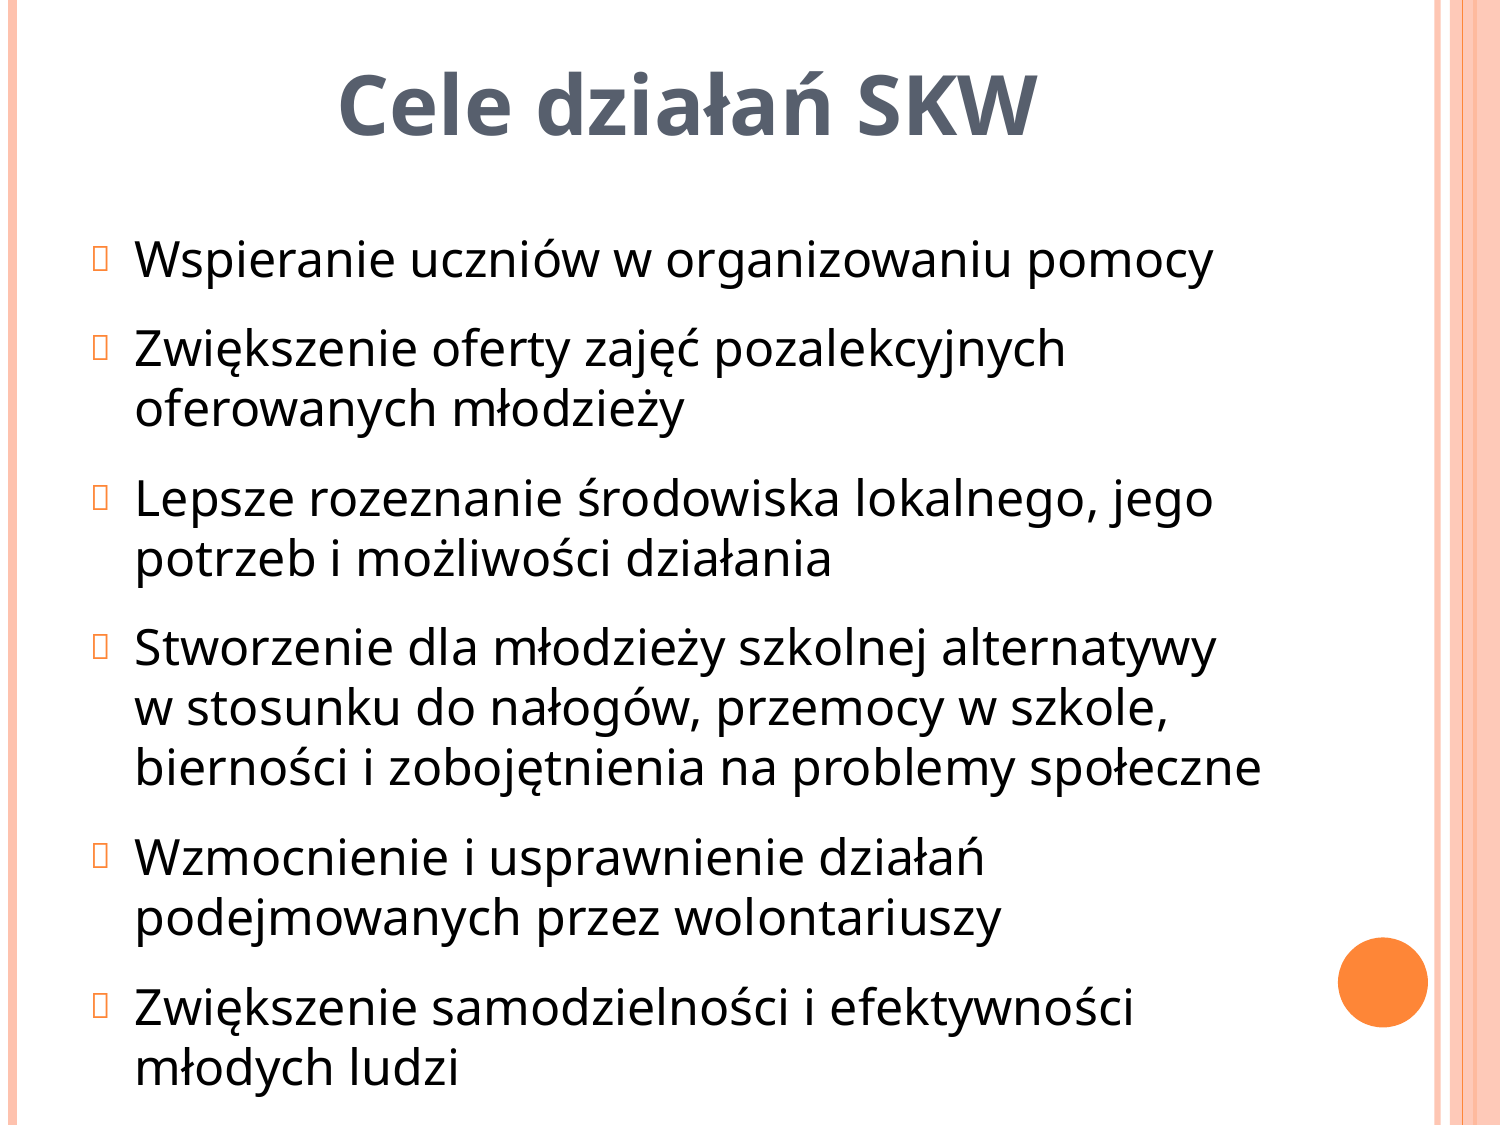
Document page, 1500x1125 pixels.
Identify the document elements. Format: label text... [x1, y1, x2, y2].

title Cele działań SKW [75, 45, 1300, 185]
list Wspieranie uczniów w organizowaniu pomocy Zwiększenie oferty zajęć pozalekcyjnych oferowanych młodzieży Lepsze rozeznanie środowiska lokalnego, jego potrzeb i możliwości działania Stworzenie dla młodzieży szkolnej alternatywy w stosunku do nałogów, przemocy w szkole, bierności i zobojętnienia na problemy społeczne Wzmocnienie i usprawnienie działań podejmowanych przez wolontariuszy Zwiększenie samodzielności i efektywności młodych ludzi [75, 219, 1317, 1062]
